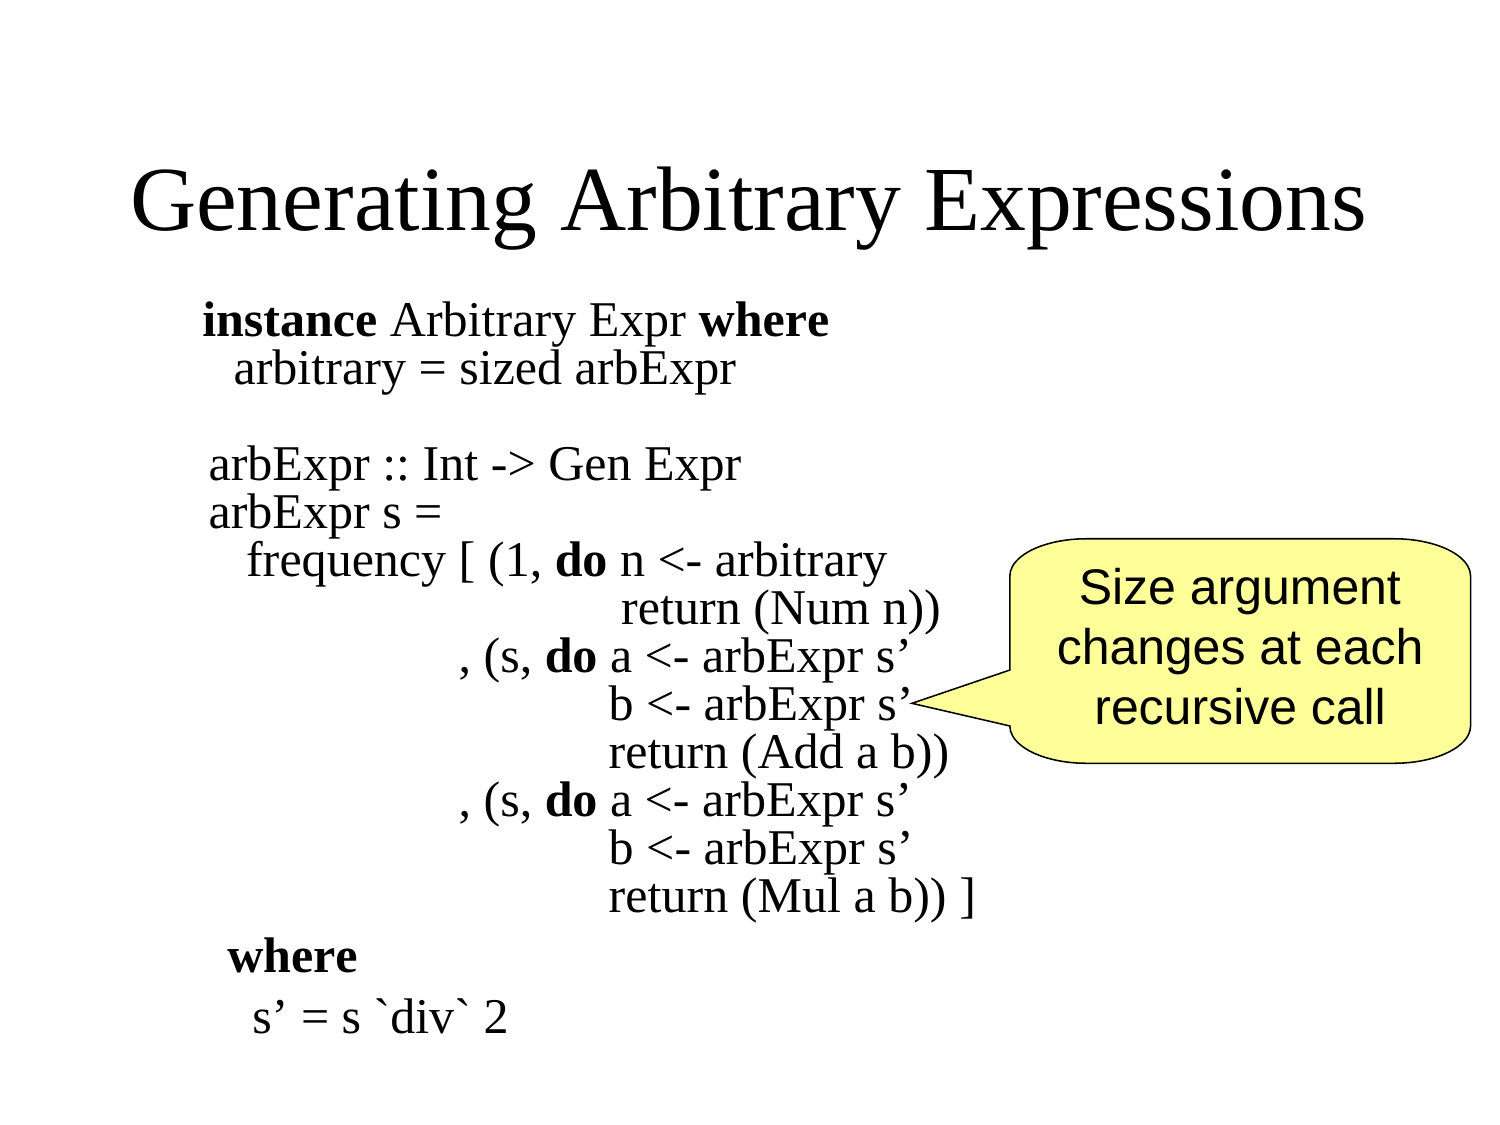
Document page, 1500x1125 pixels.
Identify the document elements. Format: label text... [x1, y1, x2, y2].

list instance Arbitrary Expr where arbitrary = sized arbExpr arbExpr :: Int -> Gen Expr arbExpr s = frequency [ (1, do n <- arbitrary return (Num n)) , (s, do a <- arbExpr s’ b <- arbExpr s’ return (Add a b)) , (s, do a <- arbExpr s’ b <- arbExpr s’ return (Mul a b)) ] where s’ = s `div` 2 [112, 290, 1388, 1071]
title Generating Arbitrary Expressions [112, 99, 1388, 288]
text_box Size argument changes at each recursive call [911, 538, 1471, 764]
